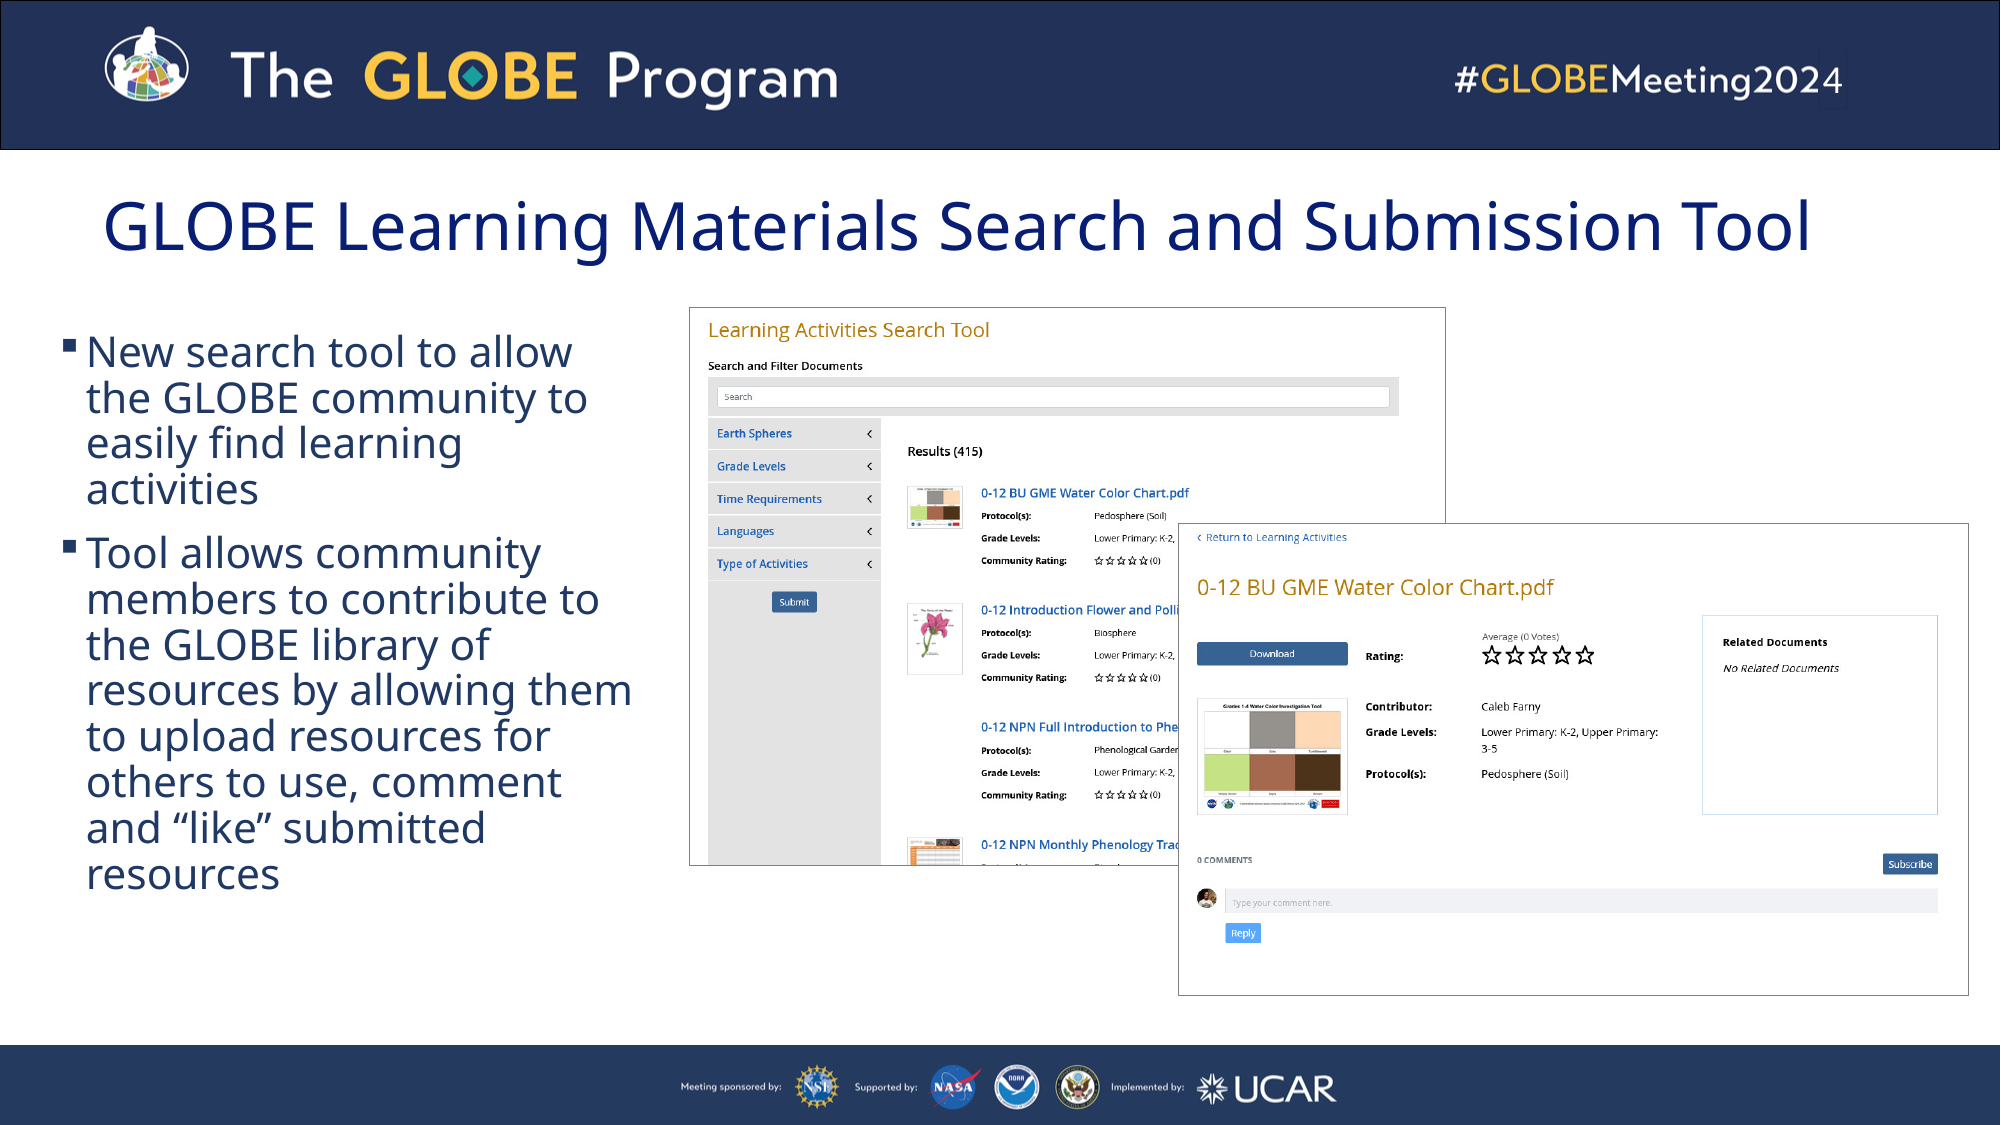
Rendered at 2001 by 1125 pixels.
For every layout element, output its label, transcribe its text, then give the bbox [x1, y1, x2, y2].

text_box GLOBE Learning Materials Search and Submission Tool [87, 186, 1913, 273]
picture [0, 1045, 2000, 1125]
list New search tool to allow the GLOBE community to easily find learning activities Tool allows community members to contribute to the GLOBE library of resources by allowing them to upload resources for others to use, comment and “like” submitted resources [44, 323, 652, 908]
picture [1, 1, 1999, 149]
picture [689, 307, 1968, 996]
